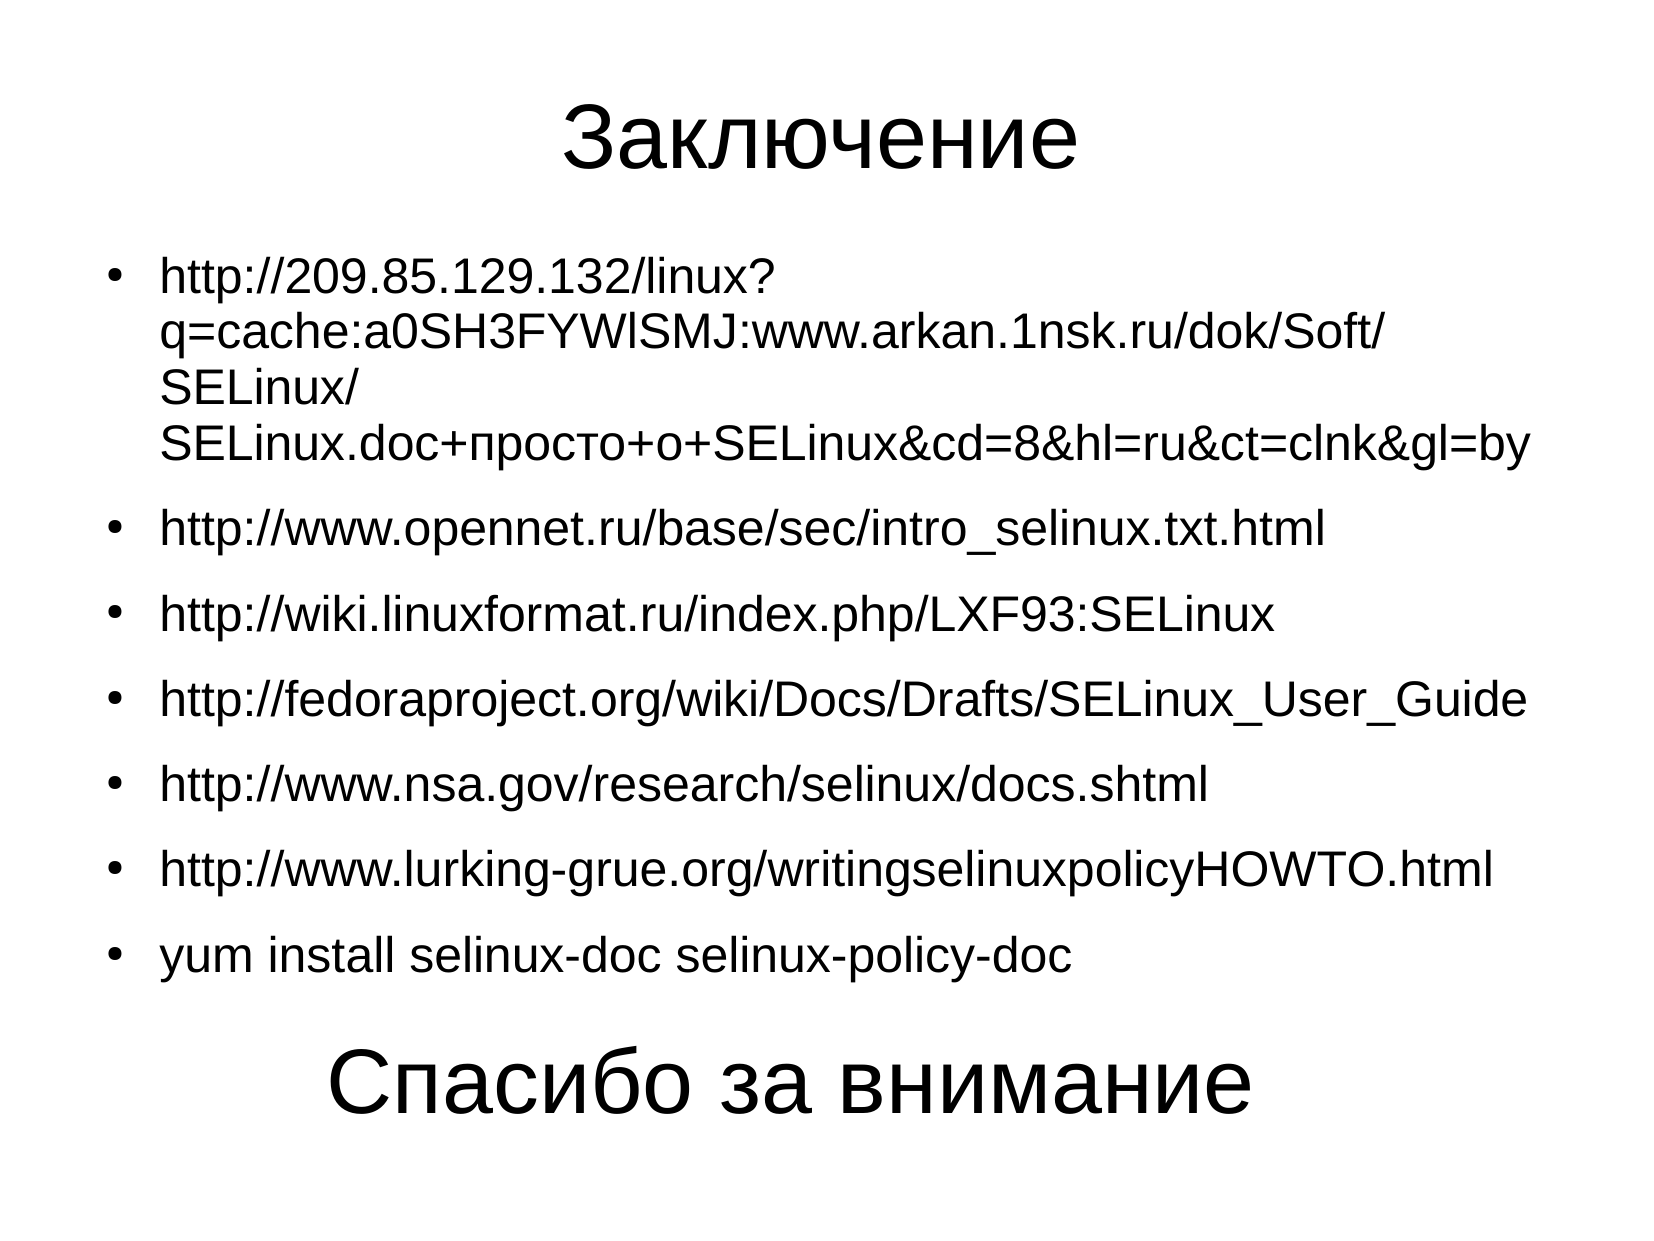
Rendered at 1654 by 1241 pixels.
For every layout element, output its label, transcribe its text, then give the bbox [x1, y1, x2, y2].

title Спасибо за внимание [47, 1011, 1536, 1152]
list http://209.85.129.132/linux?q=cache:a0SH3FYWlSMJ:www.arkan.1nsk.ru/dok/Soft/SELinux/SELinux.doc+просто+о+SELinux&cd=8&hl=ru&ct=clnk&gl=by http://www.opennet.ru/base/sec/intro_selinux.txt.html http://wiki.linuxformat.ru/index.php/LXF93:SELinux http://fedoraproject.org/wiki/Docs/Drafts/SELinux_User_Guide http://www.nsa.gov/research/selinux/docs.shtml http://www.lurking-grue.org/writingselinuxpolicyHOWTO.html yum install selinux-doc selinux-policy-doc [88, 247, 1577, 927]
title Заключение [76, 67, 1565, 207]
